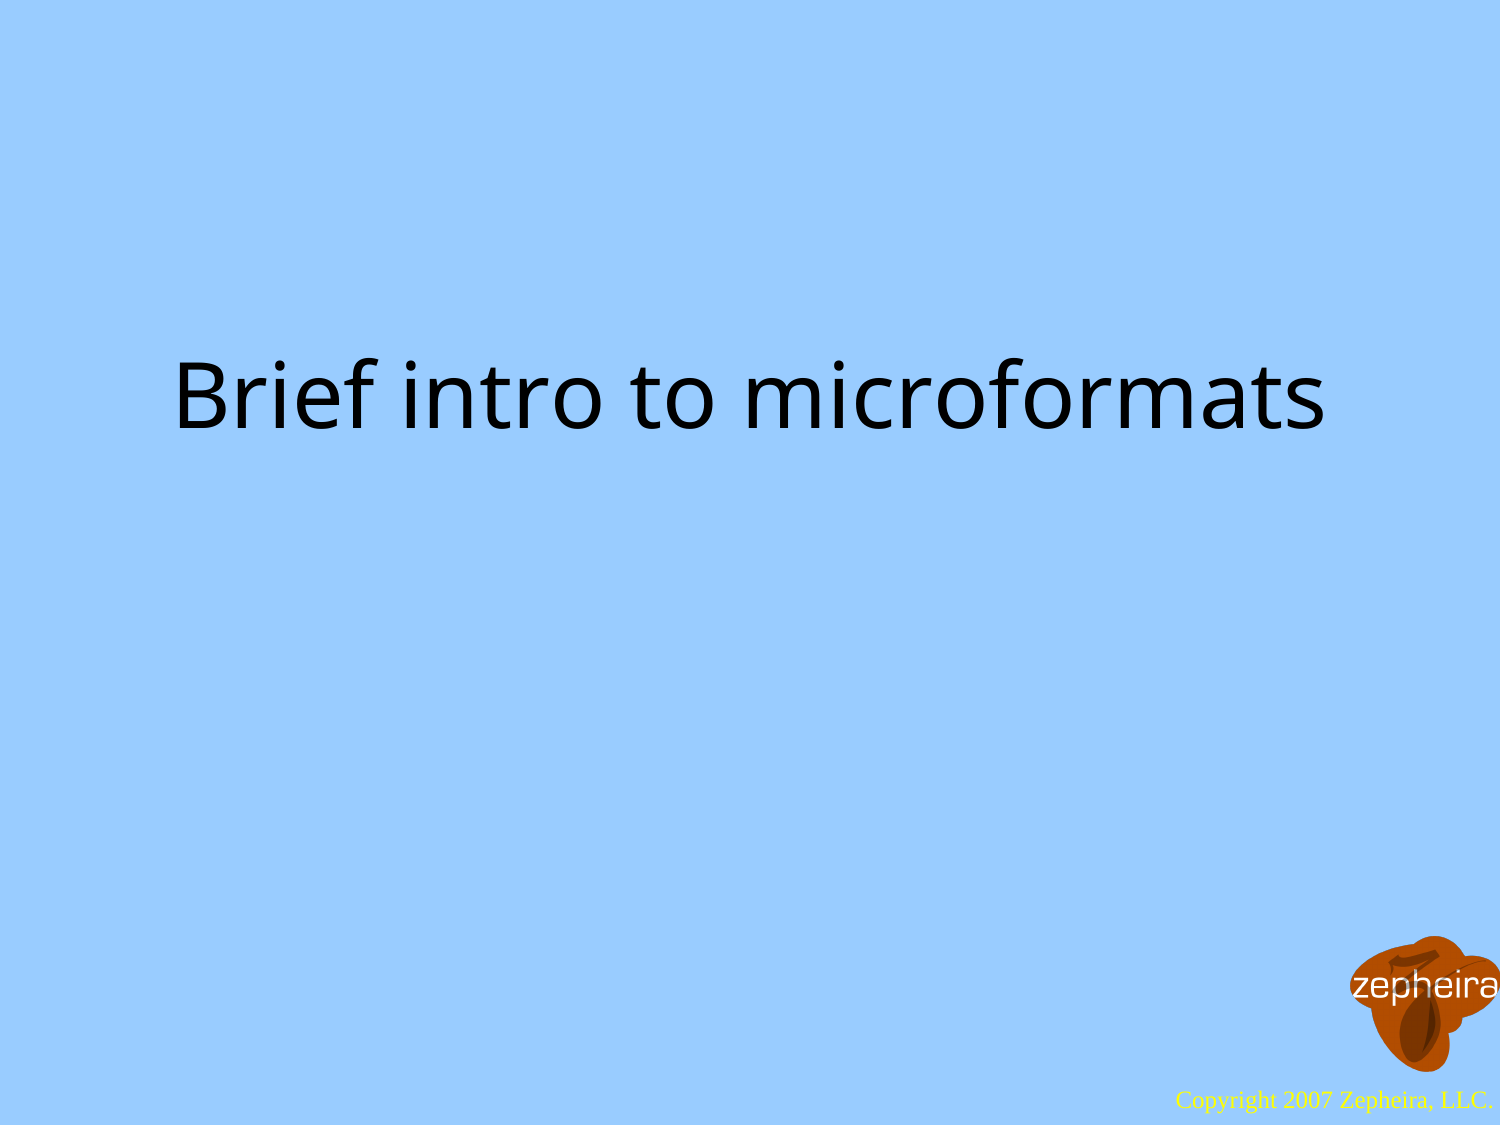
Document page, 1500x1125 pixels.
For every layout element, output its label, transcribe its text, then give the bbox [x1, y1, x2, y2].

picture [1350, 936, 1500, 1072]
title Brief intro to microformats [75, 299, 1425, 488]
